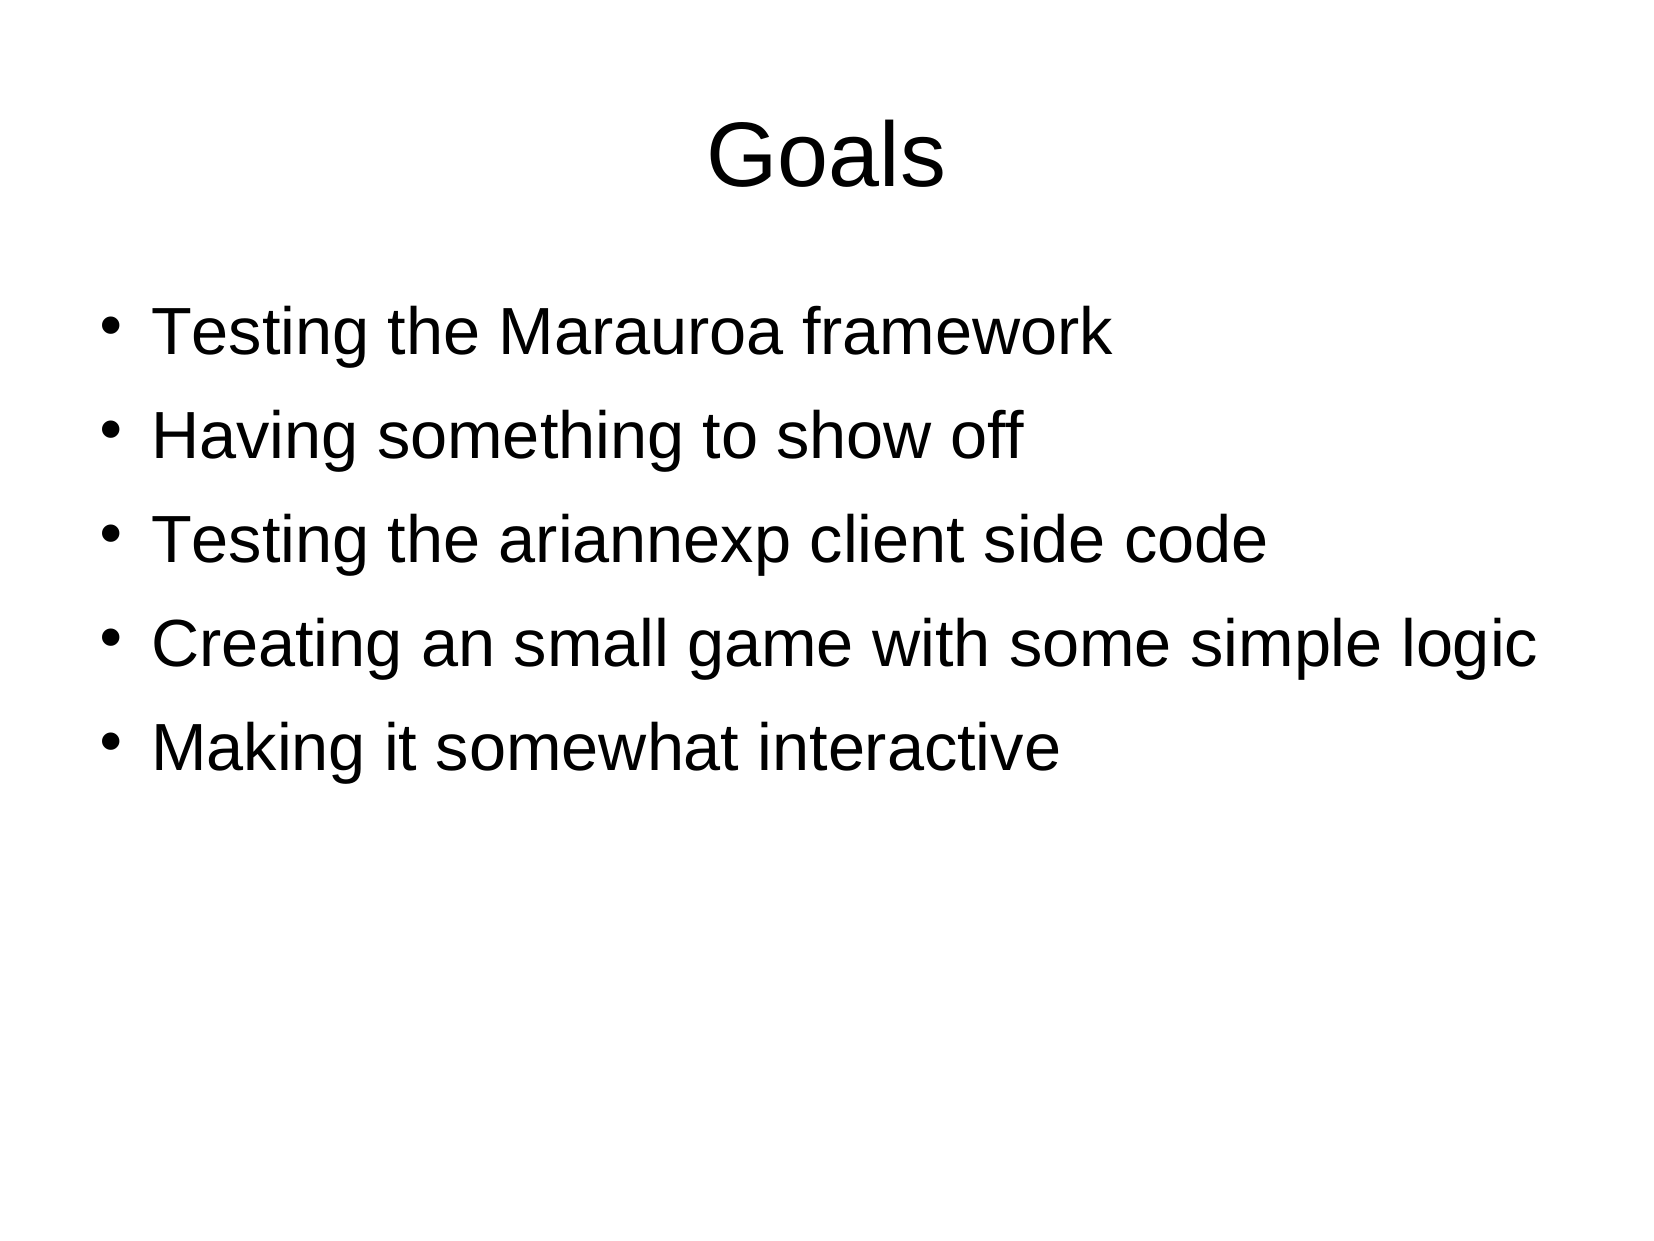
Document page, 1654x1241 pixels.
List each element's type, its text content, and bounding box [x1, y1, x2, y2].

list Testing the Marauroa framework Having something to show off Testing the ariannexp client side code Creating an small game with some simple logic Making it somewhat interactive [82, 290, 1571, 1109]
title Goals [82, 49, 1571, 257]
